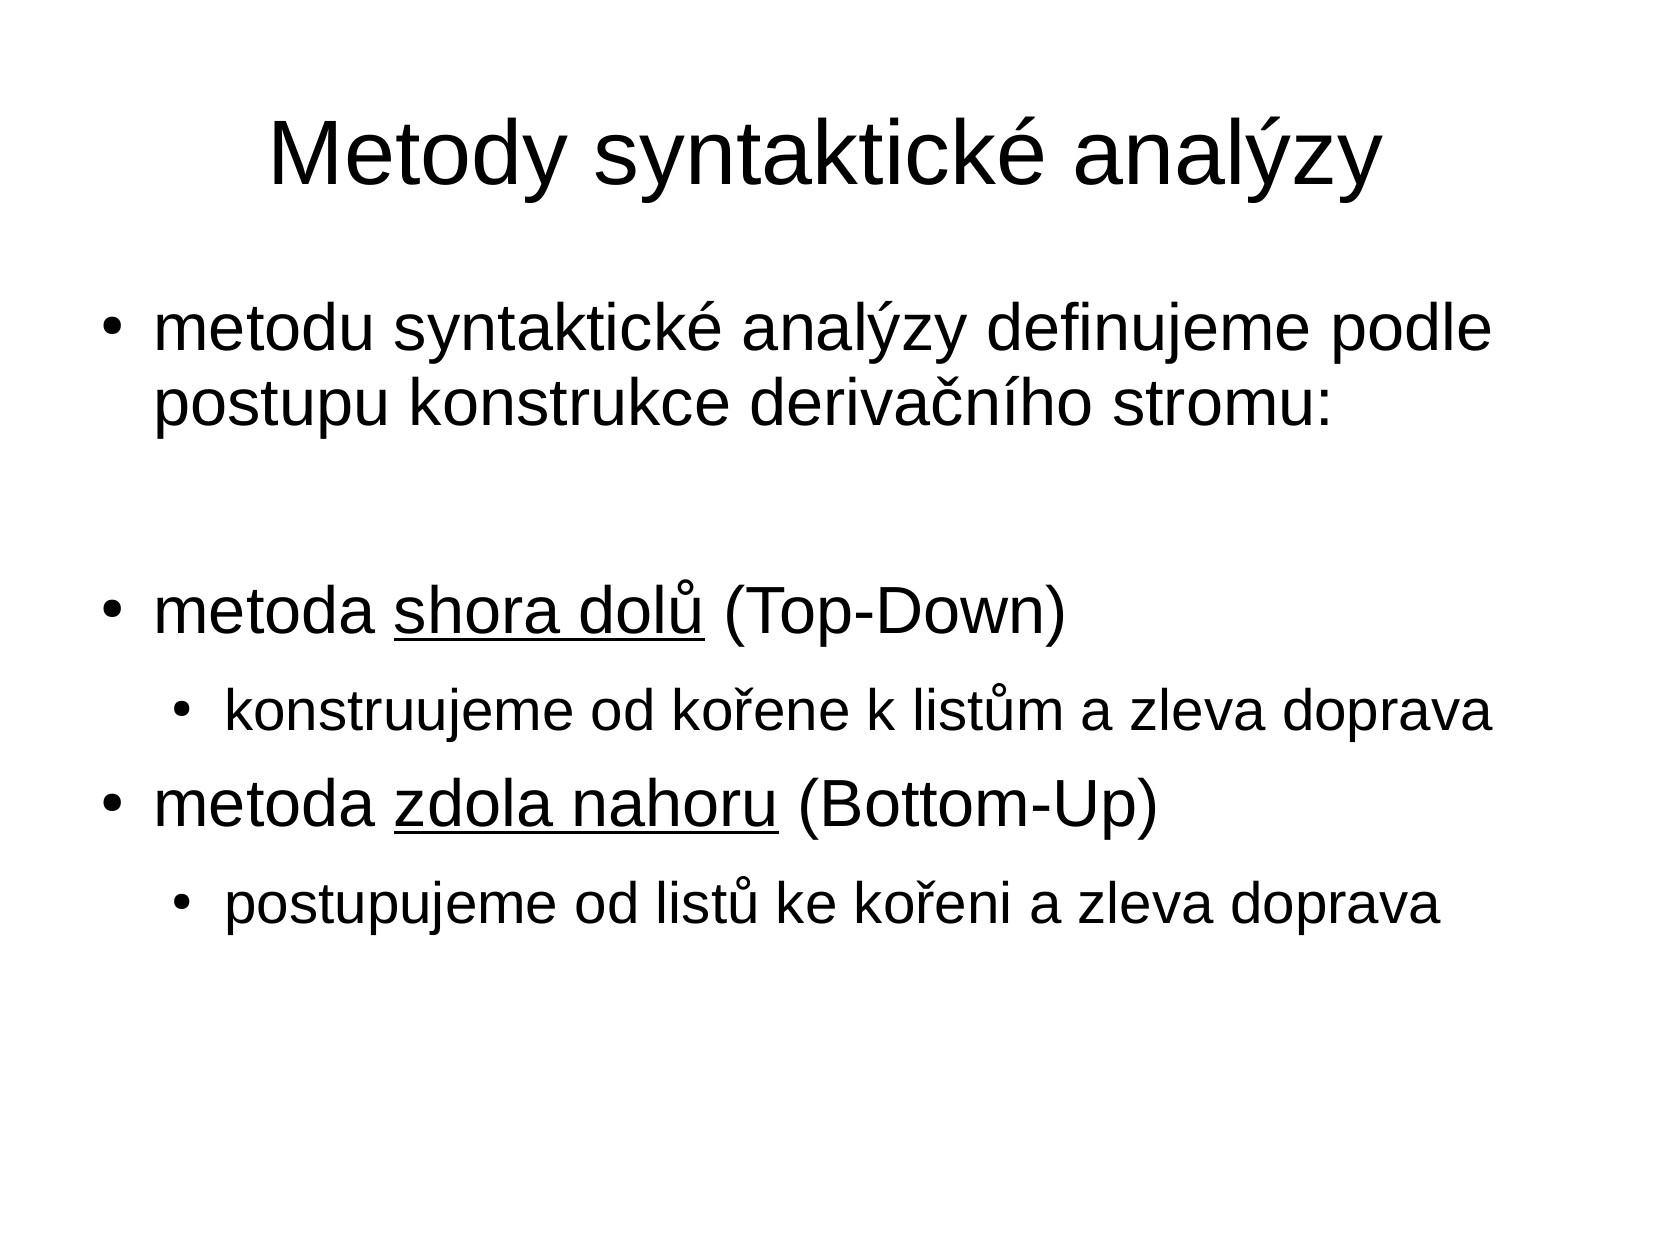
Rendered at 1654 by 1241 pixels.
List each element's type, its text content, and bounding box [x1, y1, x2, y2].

list metodu syntaktické analýzy definujeme podle postupu konstrukce derivačního stromu: metoda shora dolů (Top-Down) konstruujeme od kořene k listům a zleva doprava metoda zdola nahoru (Bottom-Up) postupujeme od listů ke kořeni a zleva doprava [82, 290, 1571, 1094]
title Metody syntaktické analýzy [82, 56, 1571, 250]
